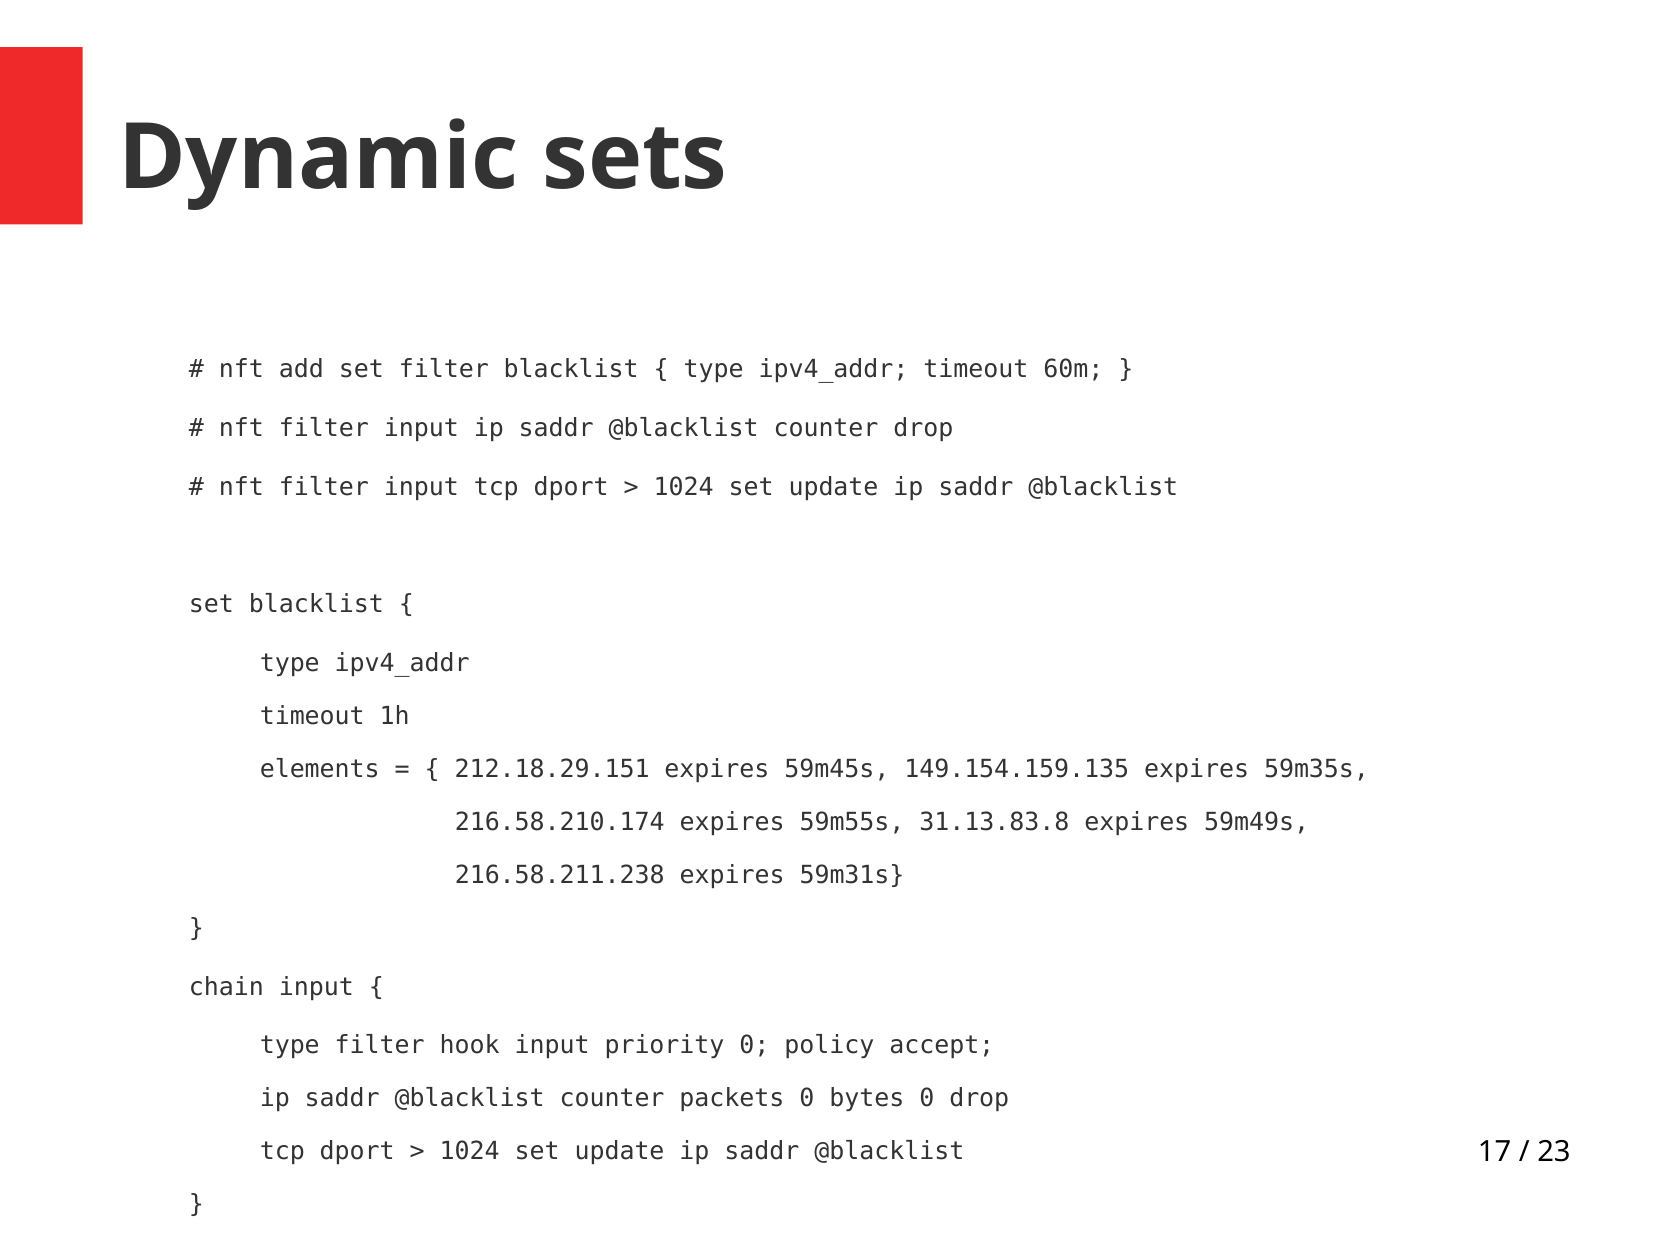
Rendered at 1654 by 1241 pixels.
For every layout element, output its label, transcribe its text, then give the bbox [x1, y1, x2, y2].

list # nft add set filter blacklist { type ipv4_addr; timeout 60m; } # nft filter input ip saddr @blacklist counter drop # nft filter input tcp dport > 1024 set update ip saddr @blacklist set blacklist { type ipv4_addr timeout 1h elements = { 212.18.29.151 expires 59m45s, 149.154.159.135 expires 59m35s, 216.58.210.174 expires 59m55s, 31.13.83.8 expires 59m49s, 216.58.211.238 expires 59m31s} } chain input { type filter hook input priority 0; policy accept; ip saddr @blacklist counter packets 0 bytes 0 drop tcp dport > 1024 set update ip saddr @blacklist } [118, 354, 1536, 1074]
title Dynamic sets [118, 49, 1571, 257]
